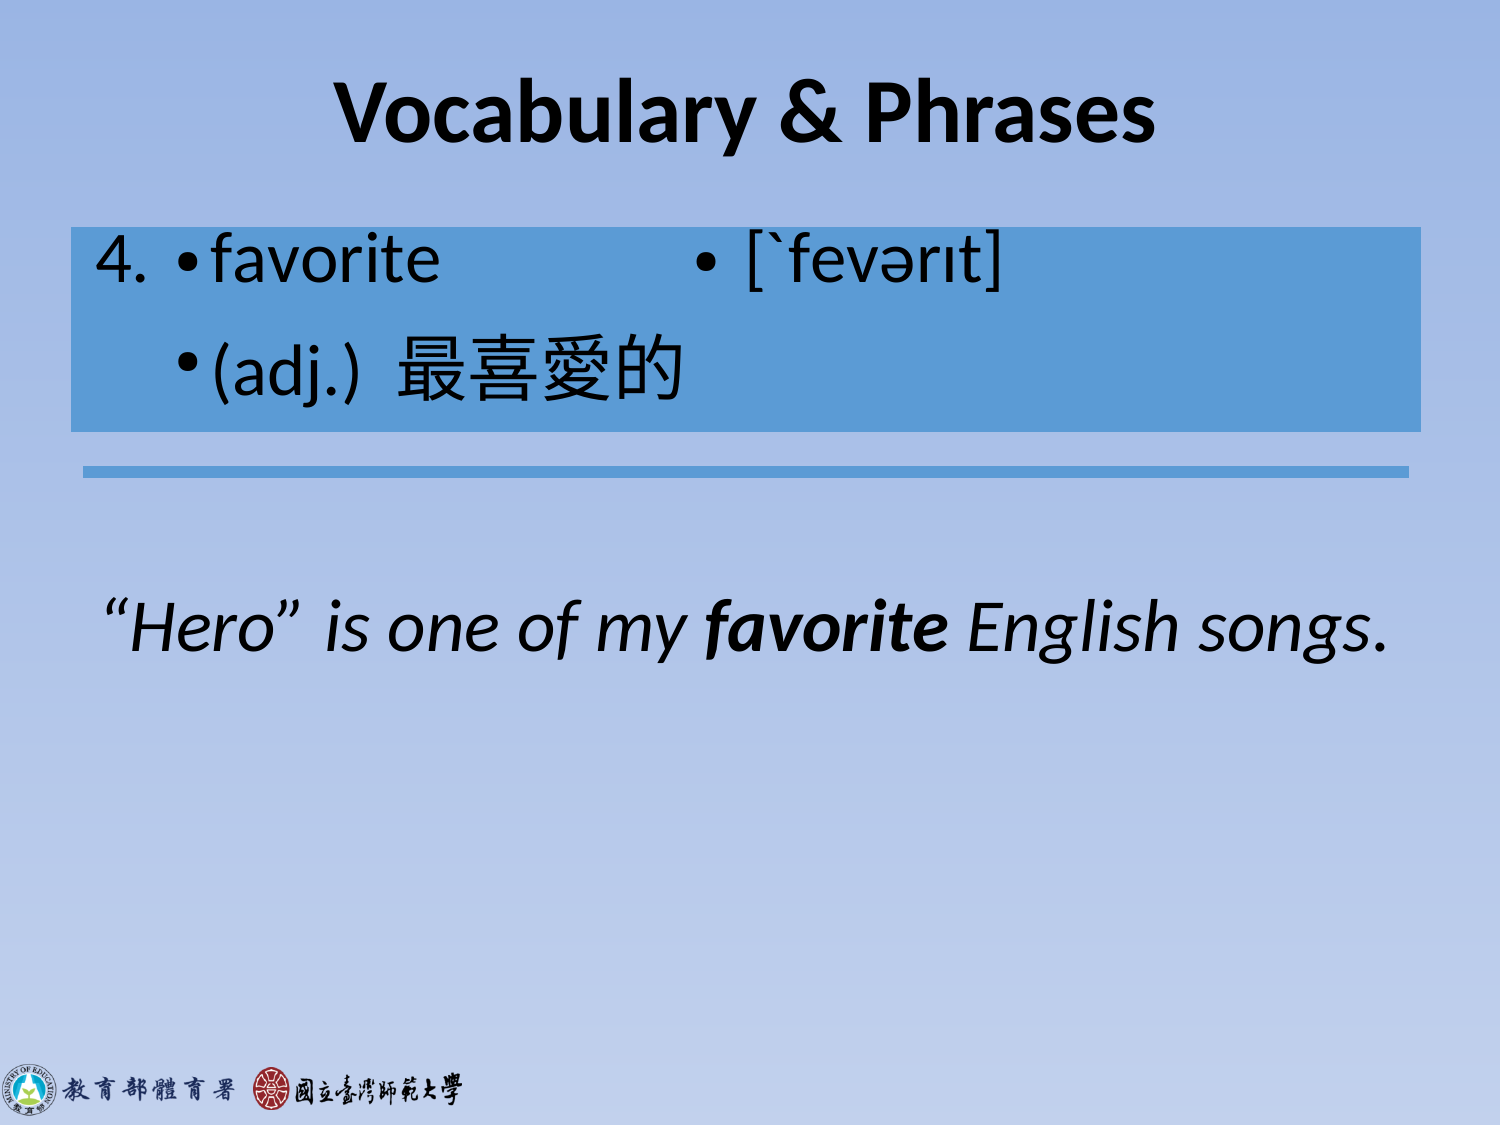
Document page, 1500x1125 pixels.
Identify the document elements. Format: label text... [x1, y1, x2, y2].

table_cell (adj.) 最喜愛的 [175, 311, 1421, 432]
title Vocabulary & Phrases [70, 11, 1421, 200]
table_header 4. [71, 227, 175, 311]
text_box [83, 466, 1409, 478]
table_header favorite [175, 227, 693, 311]
table_header [ˋfevərɪt] [693, 227, 1421, 311]
text_box “Hero” is one of my favorite English songs. [82, 568, 1433, 675]
table_cell [71, 311, 175, 432]
